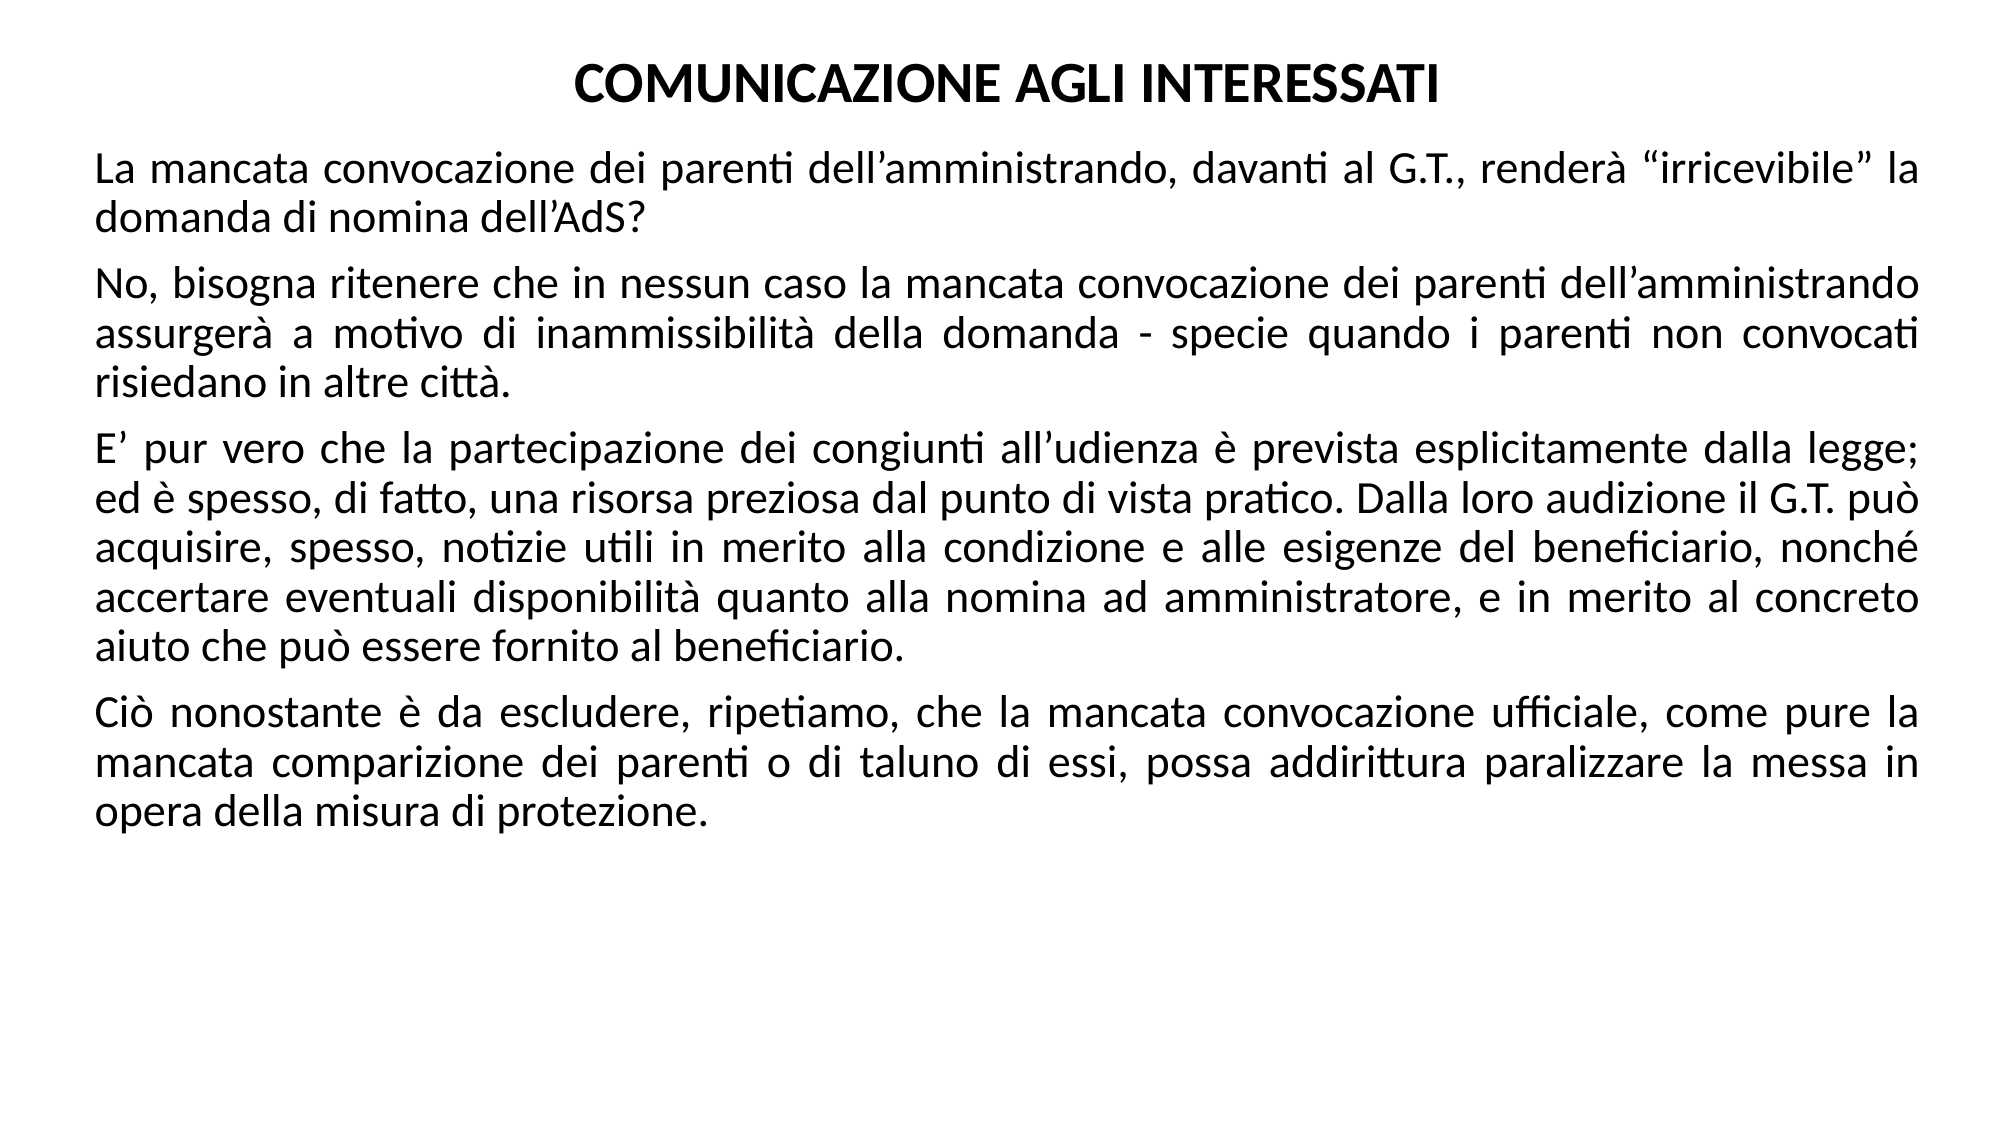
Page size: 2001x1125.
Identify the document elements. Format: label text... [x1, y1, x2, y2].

list La mancata convocazione dei parenti dell’amministrando, davanti al G.T., renderà “irricevibile” la domanda di nomina dell’AdS? No, bisogna ritenere che in nessun caso la mancata convocazione dei parenti dell’amministrando assurgerà a motivo di inammissibilità della domanda - specie quando i parenti non convocati risiedano in altre città. E’ pur vero che la partecipazione dei congiunti all’udienza è prevista esplicitamente dalla legge; ed è spesso, di fatto, una risorsa preziosa dal punto di vista pratico. Dalla loro audizione il G.T. può acquisire, spesso, notizie utili in merito alla condizione e alle esigenze del beneficiario, nonché accertare eventuali disponibilità quanto alla nomina ad amministratore, e in merito al concreto aiuto che può essere fornito al beneficiario. Ciò nonostante è da escludere, ripetiamo, che la mancata convocazione ufficiale, come pure la mancata comparizione dei parenti o di taluno di essi, possa addirittura paralizzare la messa in opera della misura di protezione. [79, 135, 1936, 850]
title COMUNICAZIONE AGLI INTERESSATI [145, 31, 1871, 135]
